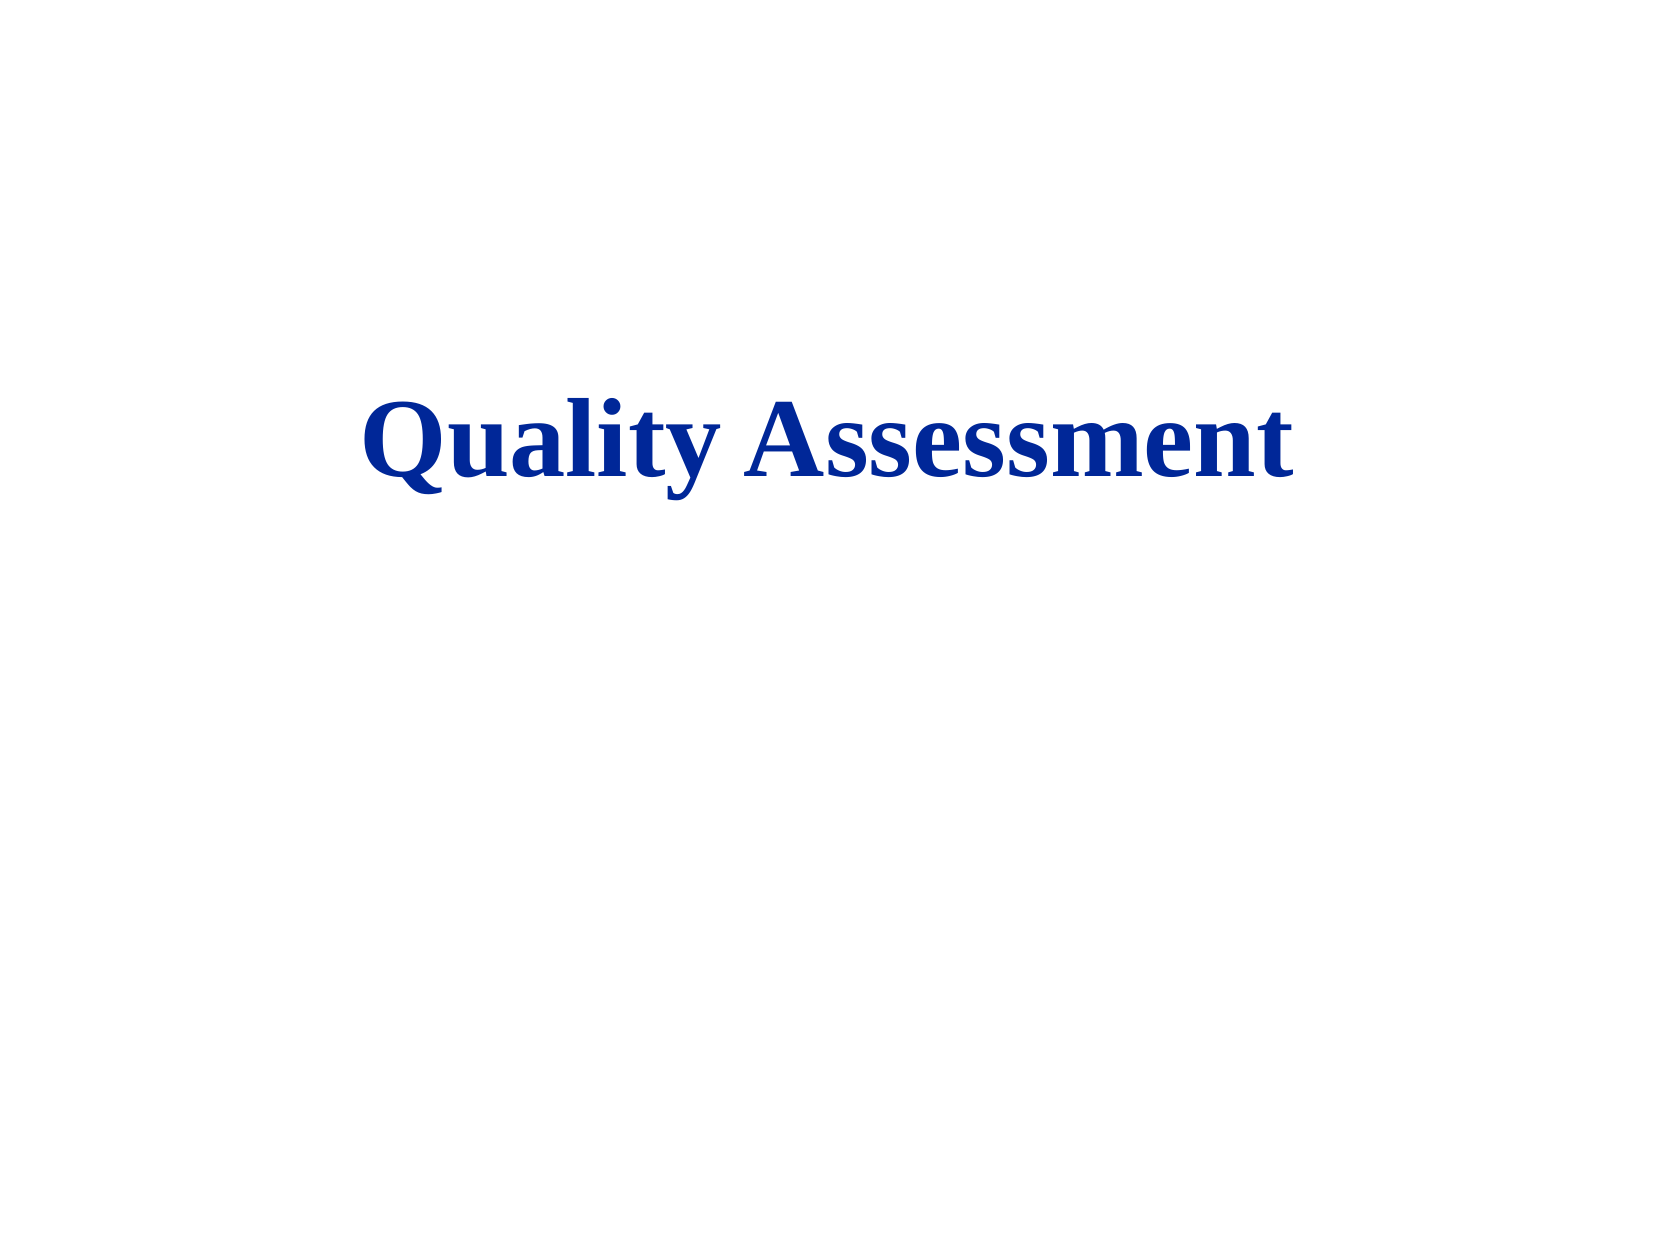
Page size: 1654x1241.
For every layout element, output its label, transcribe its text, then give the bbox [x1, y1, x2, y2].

title Quality Assessment [82, 315, 1571, 563]
